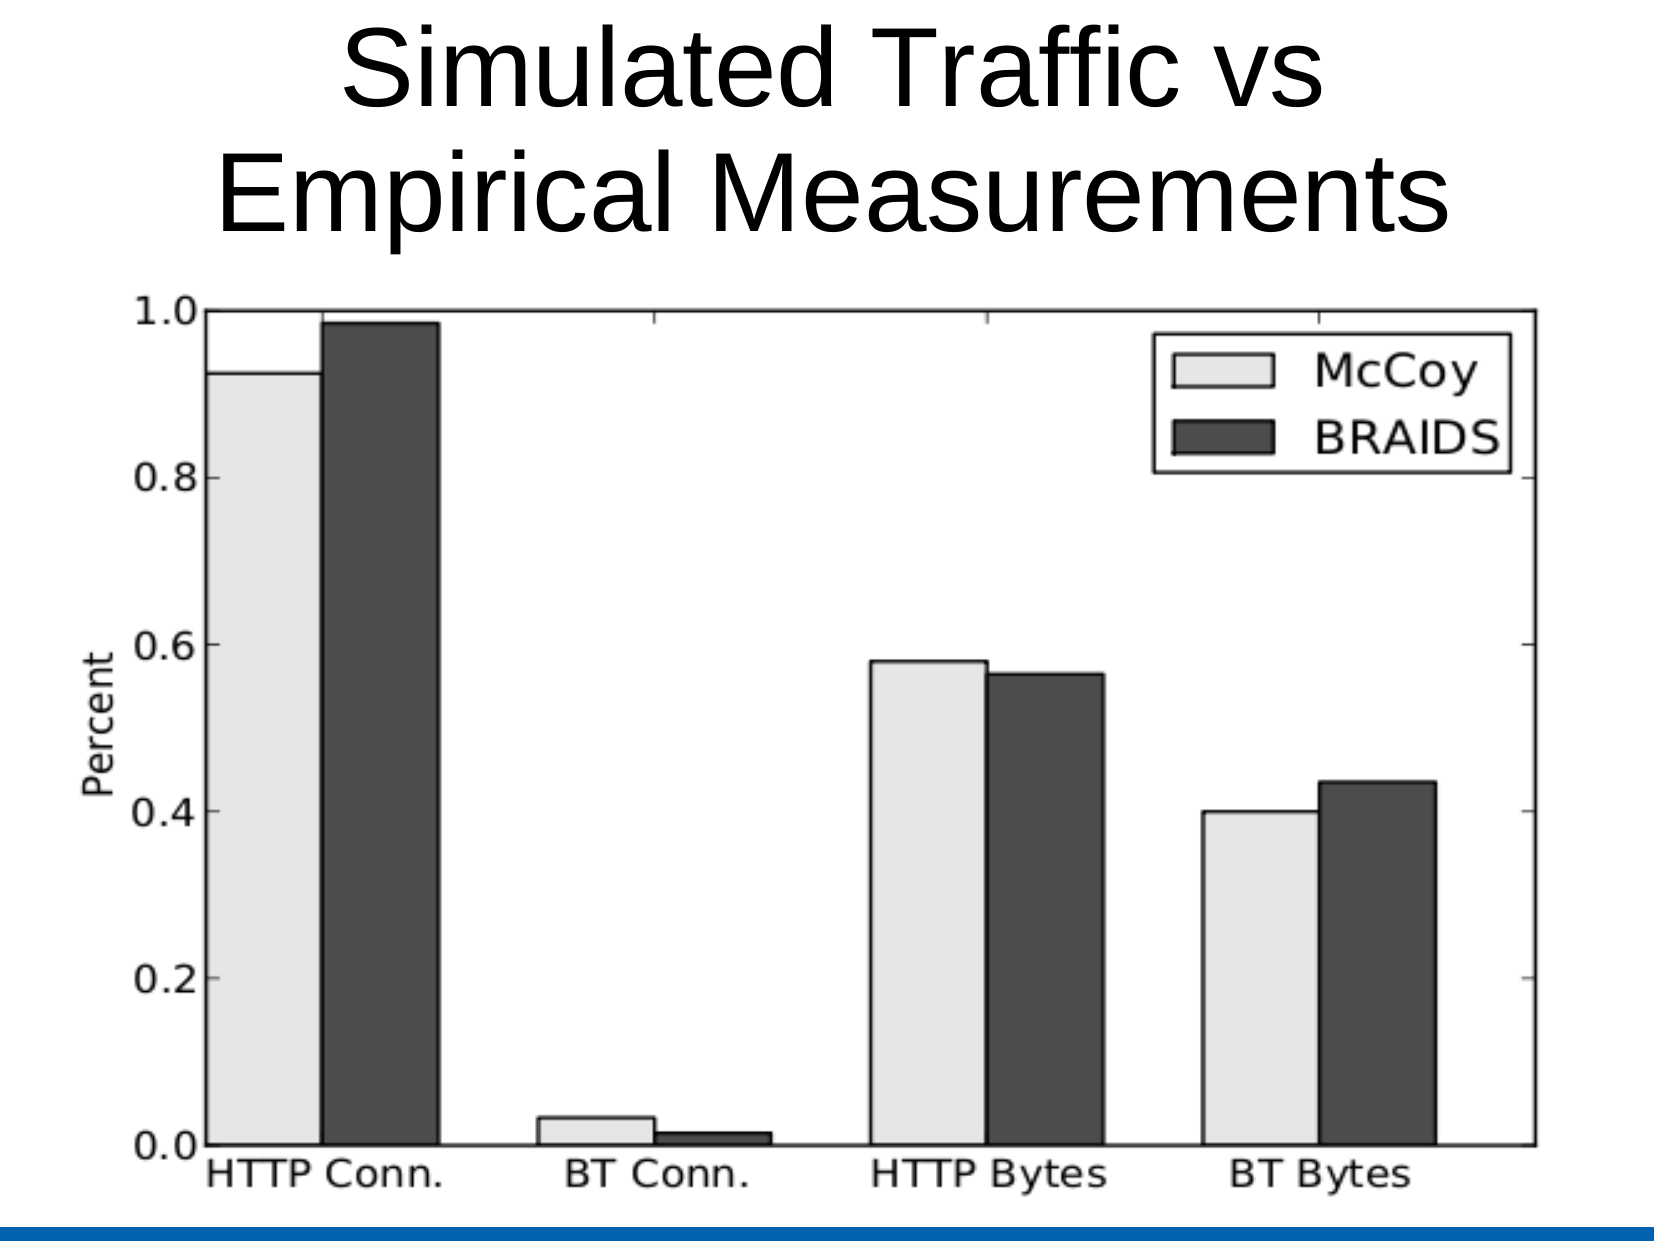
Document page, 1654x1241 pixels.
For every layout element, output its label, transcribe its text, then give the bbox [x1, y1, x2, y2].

picture [51, 267, 1575, 1220]
title Simulated Traffic vs Empirical Measurements [127, 0, 1539, 267]
